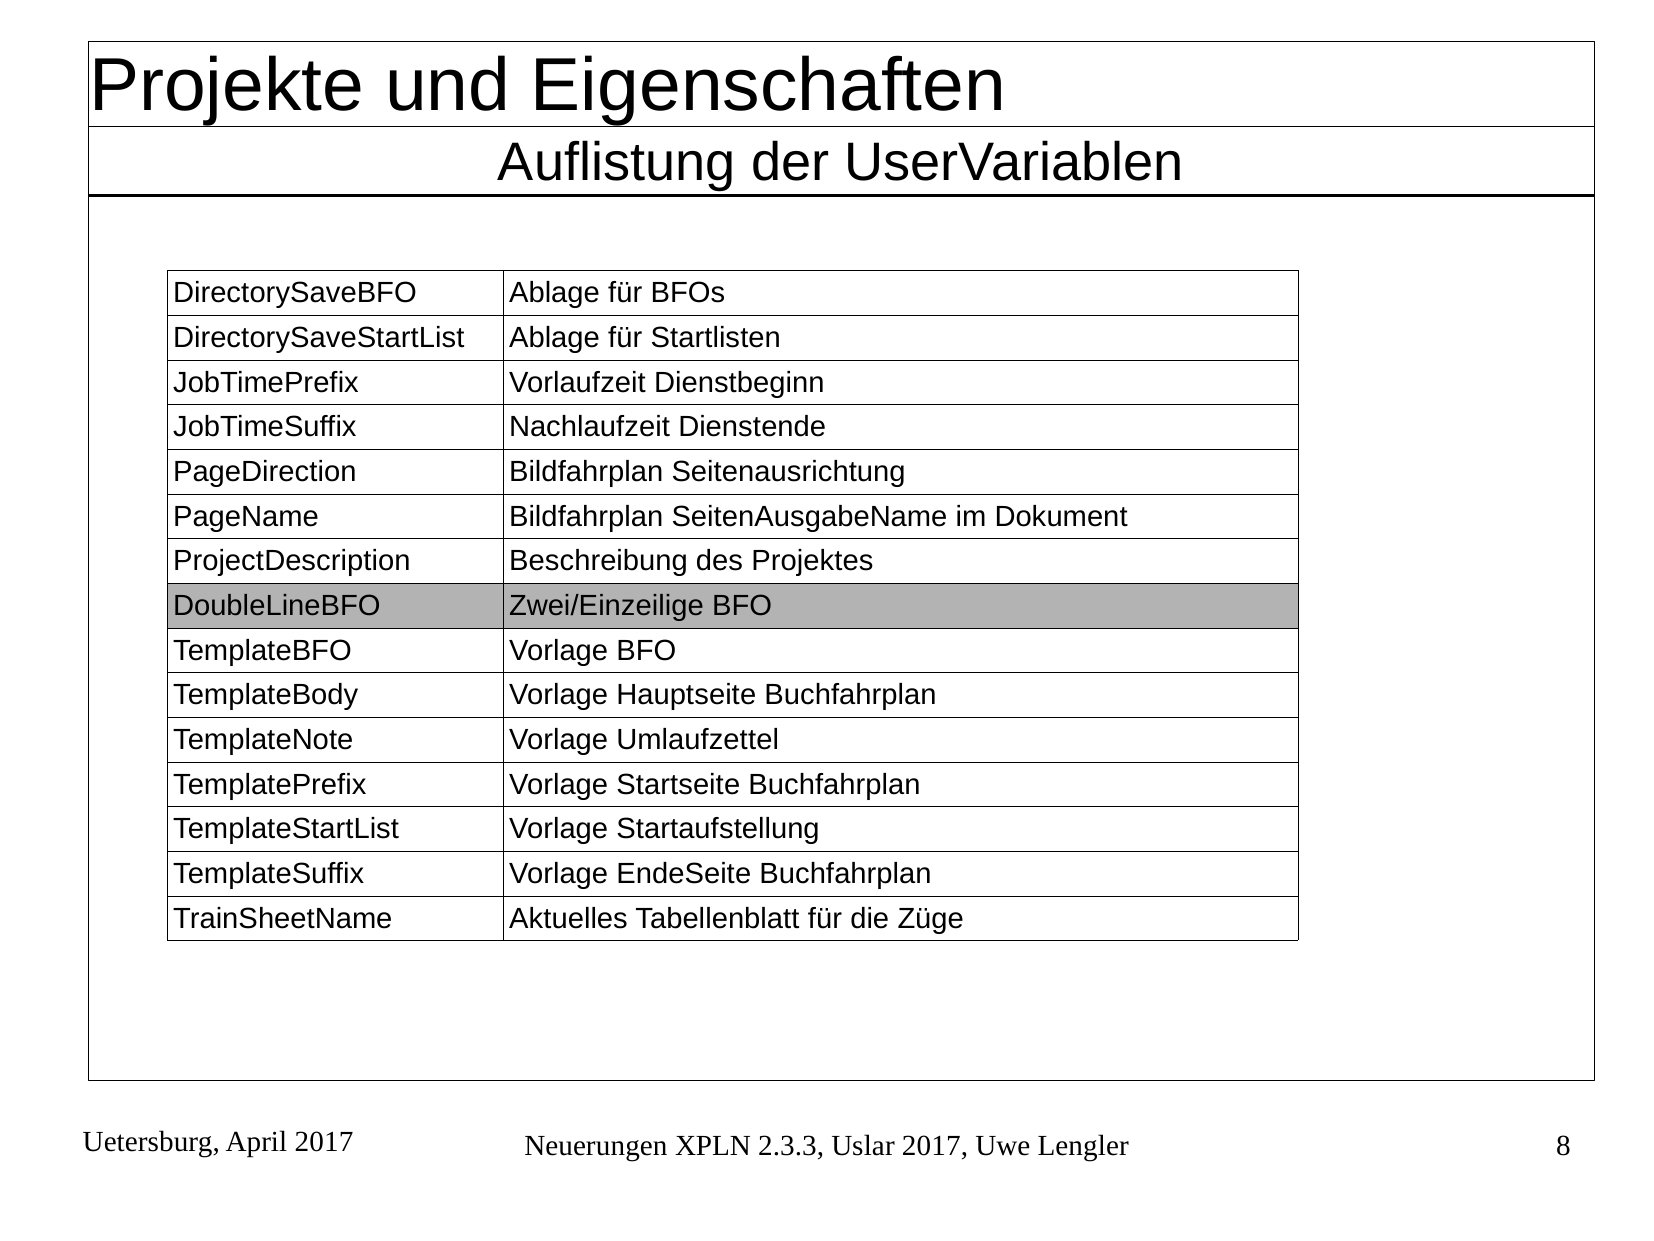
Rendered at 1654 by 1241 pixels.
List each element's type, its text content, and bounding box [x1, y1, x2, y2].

table_cell TemplateBFO [168, 629, 503, 672]
table_cell PageName [168, 495, 503, 538]
table_cell DoubleLineBFO [168, 584, 503, 628]
table_cell JobTimeSuffix [168, 405, 503, 449]
table_cell Vorlage BFO [504, 629, 1298, 672]
table_cell Beschreibung des Projektes [504, 539, 1298, 583]
table_cell TemplateStartList [168, 807, 503, 851]
table_cell Vorlage Startaufstellung [504, 807, 1298, 851]
table_cell Vorlage Hauptseite Buchfahrplan [504, 673, 1298, 717]
table_cell Zwei/Einzeilige BFO [504, 584, 1298, 628]
table_cell Aktuelles Tabellenblatt für die Züge [504, 897, 1298, 940]
table_cell Bildfahrplan SeitenAusgabeName im Dokument [504, 495, 1298, 538]
title Auflistung der UserVariablen [88, 126, 1595, 194]
table_cell TrainSheetName [168, 897, 503, 940]
table_cell Ablage für Startlisten [504, 316, 1298, 360]
table_cell Vorlaufzeit Dienstbeginn [504, 361, 1298, 404]
table_cell Nachlaufzeit Dienstende [504, 405, 1298, 449]
table_cell Vorlage EndeSeite Buchfahrplan [504, 852, 1298, 896]
table_header Ablage für BFOs [504, 271, 1298, 315]
table_cell JobTimePrefix [168, 361, 503, 404]
table_cell Vorlage Startseite Buchfahrplan [504, 763, 1298, 806]
table_cell Bildfahrplan Seitenausrichtung [504, 450, 1298, 494]
table_cell TemplateBody [168, 673, 503, 717]
table_cell TemplateNote [168, 718, 503, 762]
table_cell TemplateSuffix [168, 852, 503, 896]
table_cell TemplatePrefix [168, 763, 503, 806]
title Projekte und Eigenschaften [88, 41, 1595, 126]
table_cell Vorlage Umlaufzettel [504, 718, 1298, 762]
table_cell ProjectDescription [168, 539, 503, 583]
table_cell DirectorySaveStartList [168, 316, 503, 360]
table_header DirectorySaveBFO [168, 271, 503, 315]
table_cell PageDirection [168, 450, 503, 494]
